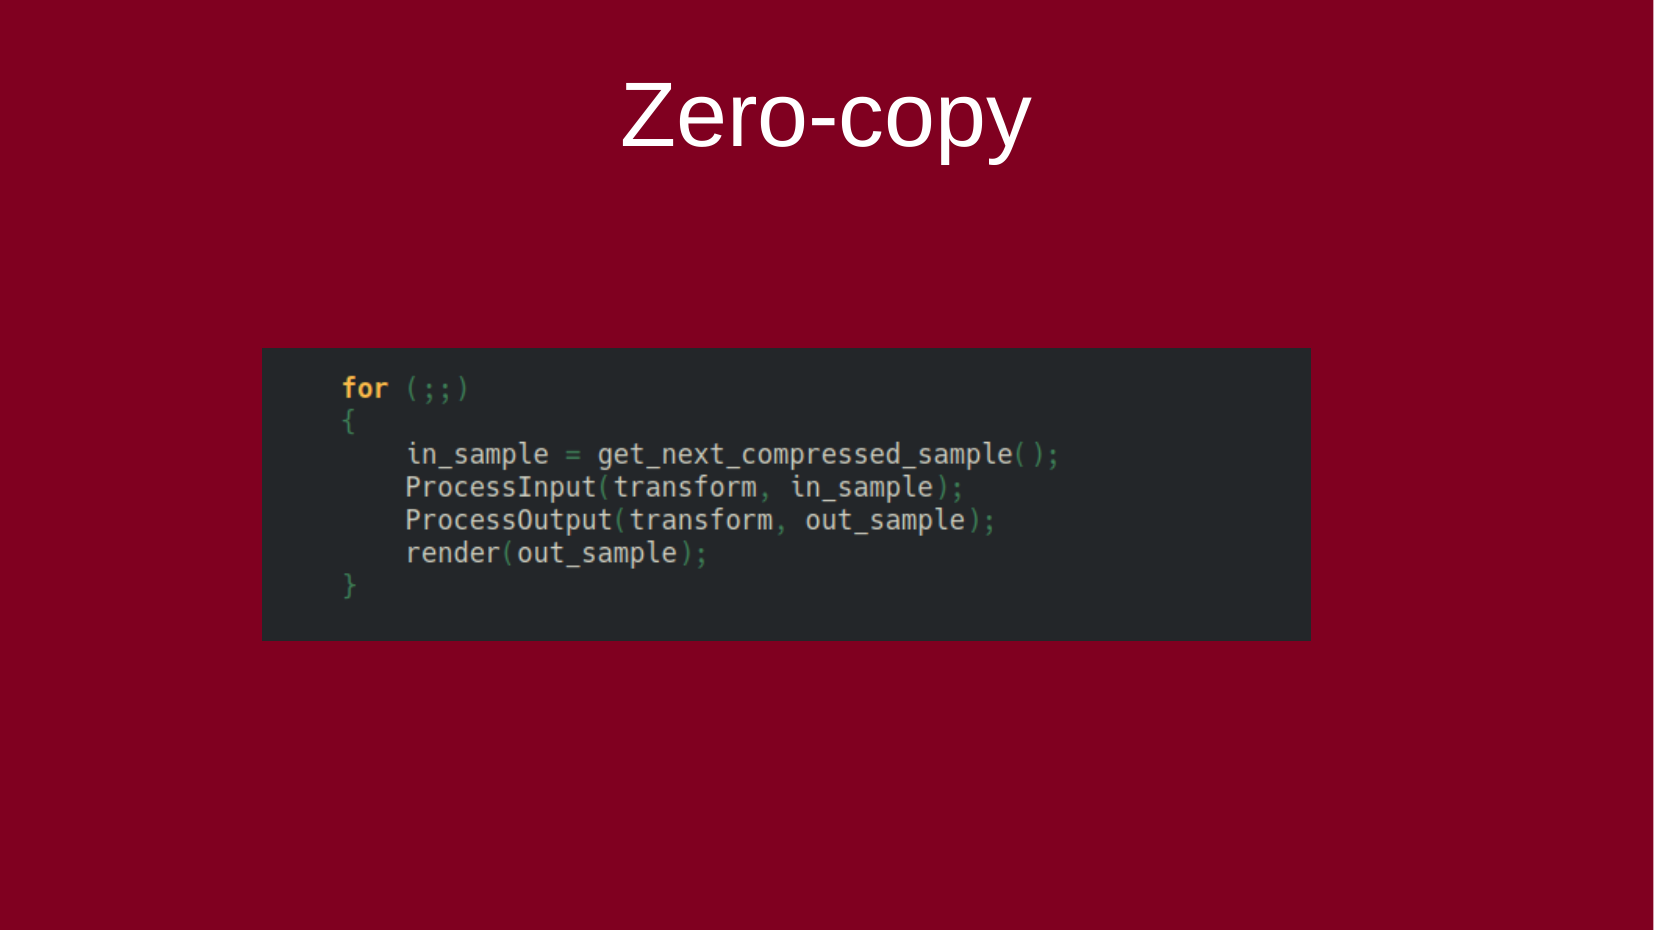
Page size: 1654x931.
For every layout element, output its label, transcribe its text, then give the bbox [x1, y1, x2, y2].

title Zero-copy [82, 37, 1571, 193]
picture [262, 348, 1311, 641]
